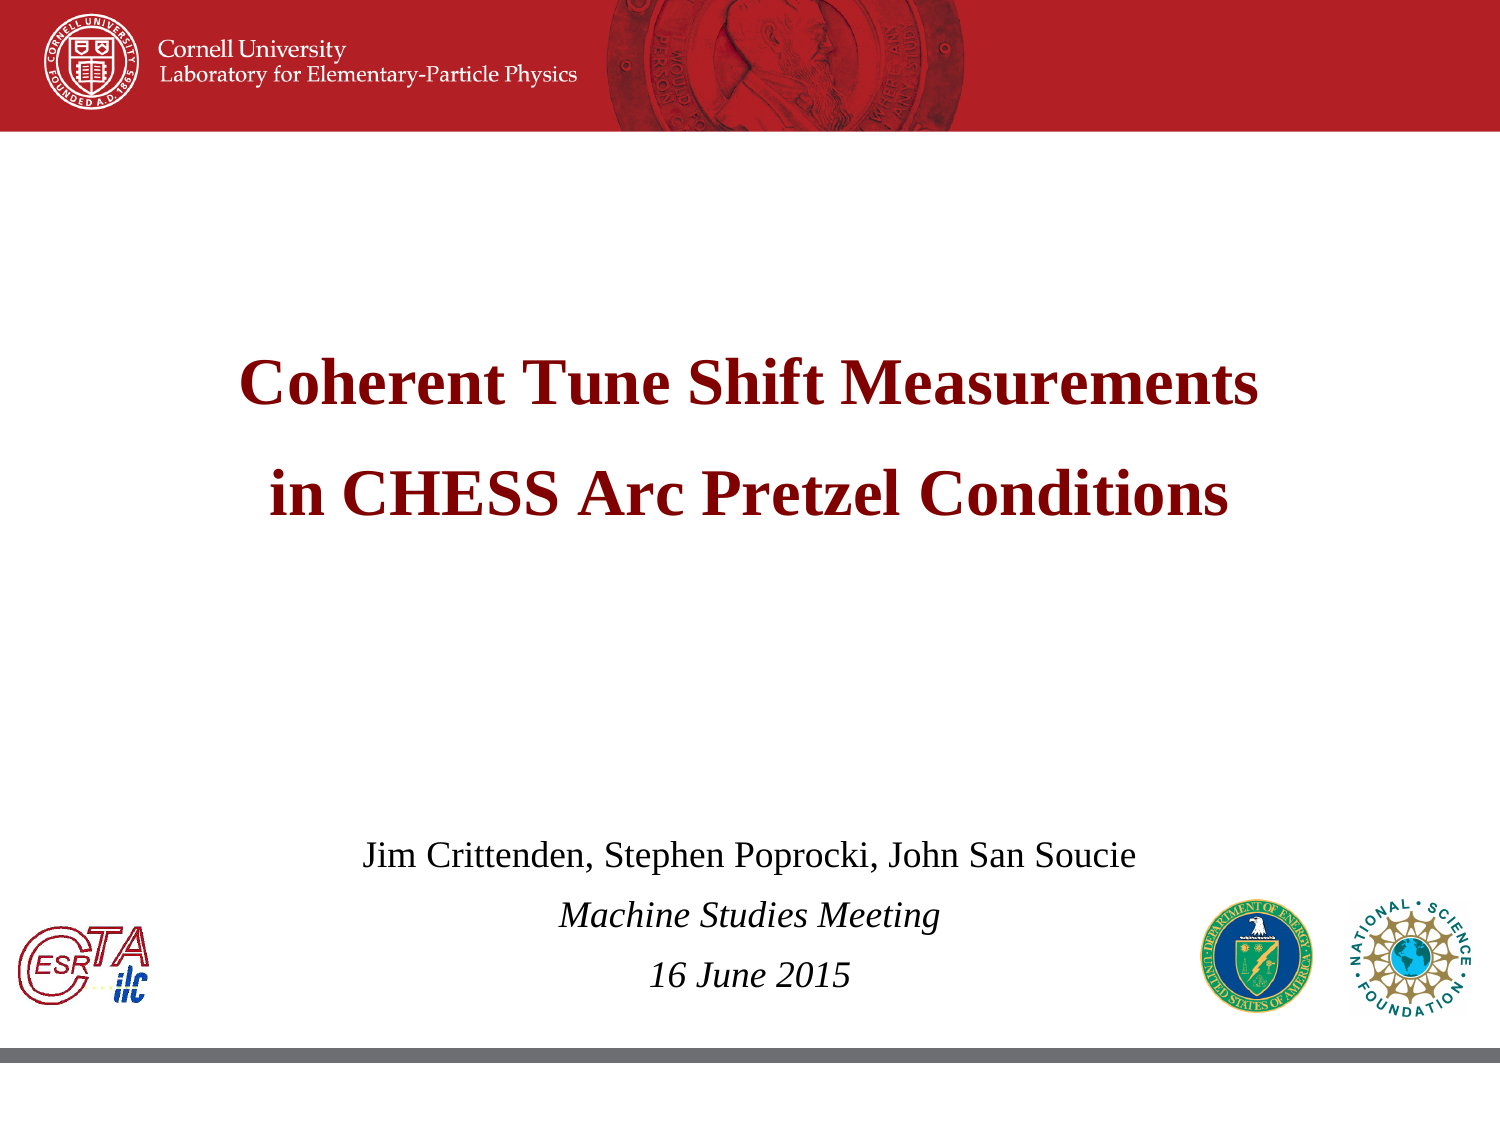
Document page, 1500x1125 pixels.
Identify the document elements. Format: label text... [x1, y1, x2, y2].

subtitle Jim Crittenden, Stephen Poprocki, John San Soucie Machine Studies Meeting 16 June 2015 [300, 825, 1201, 1002]
picture [1200, 899, 1313, 1013]
picture [1350, 899, 1471, 1017]
picture [8, 899, 151, 1036]
title Coherent Tune Shift Measurements in CHESS Arc Pretzel Conditions [0, 267, 1500, 571]
picture [0, 0, 1500, 132]
